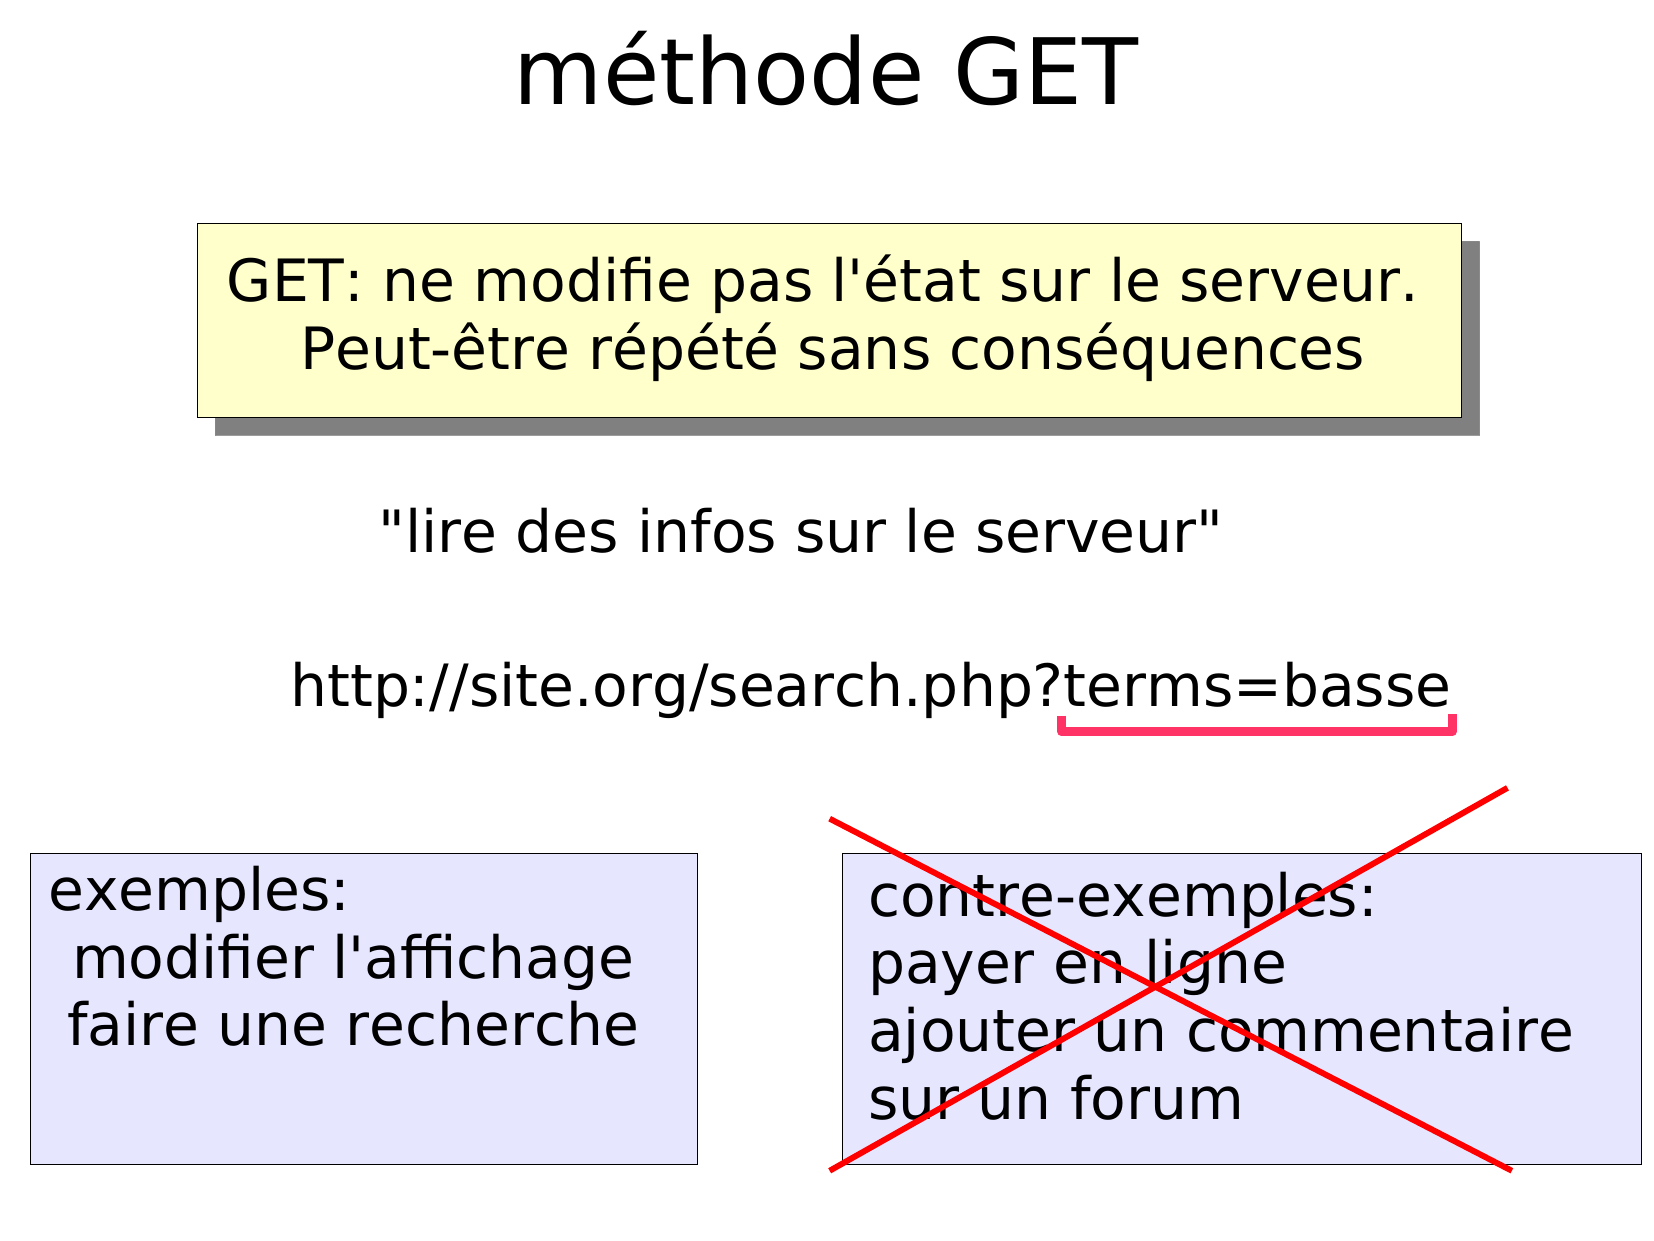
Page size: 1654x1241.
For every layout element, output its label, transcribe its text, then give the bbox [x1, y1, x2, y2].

text_box http://site.org/search.php?terms=basse [290, 652, 1336, 721]
title méthode GET [0, 11, 1654, 134]
text_box contre-exemples: payer en ligne ajouter un commentaire sur un forum [1163, 862, 1504, 1134]
text_box [905, 853, 1384, 862]
text_box contre-exemples: payer en ligne ajouter un commentaire sur un forum [868, 862, 1147, 1134]
text_box GET: ne modifie pas l'état sur le serveur. Peut-être répété sans conséquences [226, 247, 1492, 384]
text_box "lire des infos sur le serveur" [378, 498, 1140, 567]
text_box [30, 853, 698, 1165]
text_box [848, 1134, 1492, 1165]
text_box [1385, 853, 1642, 1165]
text_box [197, 223, 1462, 418]
text_box contre-exemples: payer en ligne ajouter un commentaire sur un forum [922, 862, 1368, 983]
text_box [842, 853, 905, 1159]
text_box exemples: modifier l'affichage faire une recherche [48, 856, 581, 1060]
text_box contre-exemples: payer en ligne ajouter un commentaire sur un forum [903, 991, 1432, 1134]
